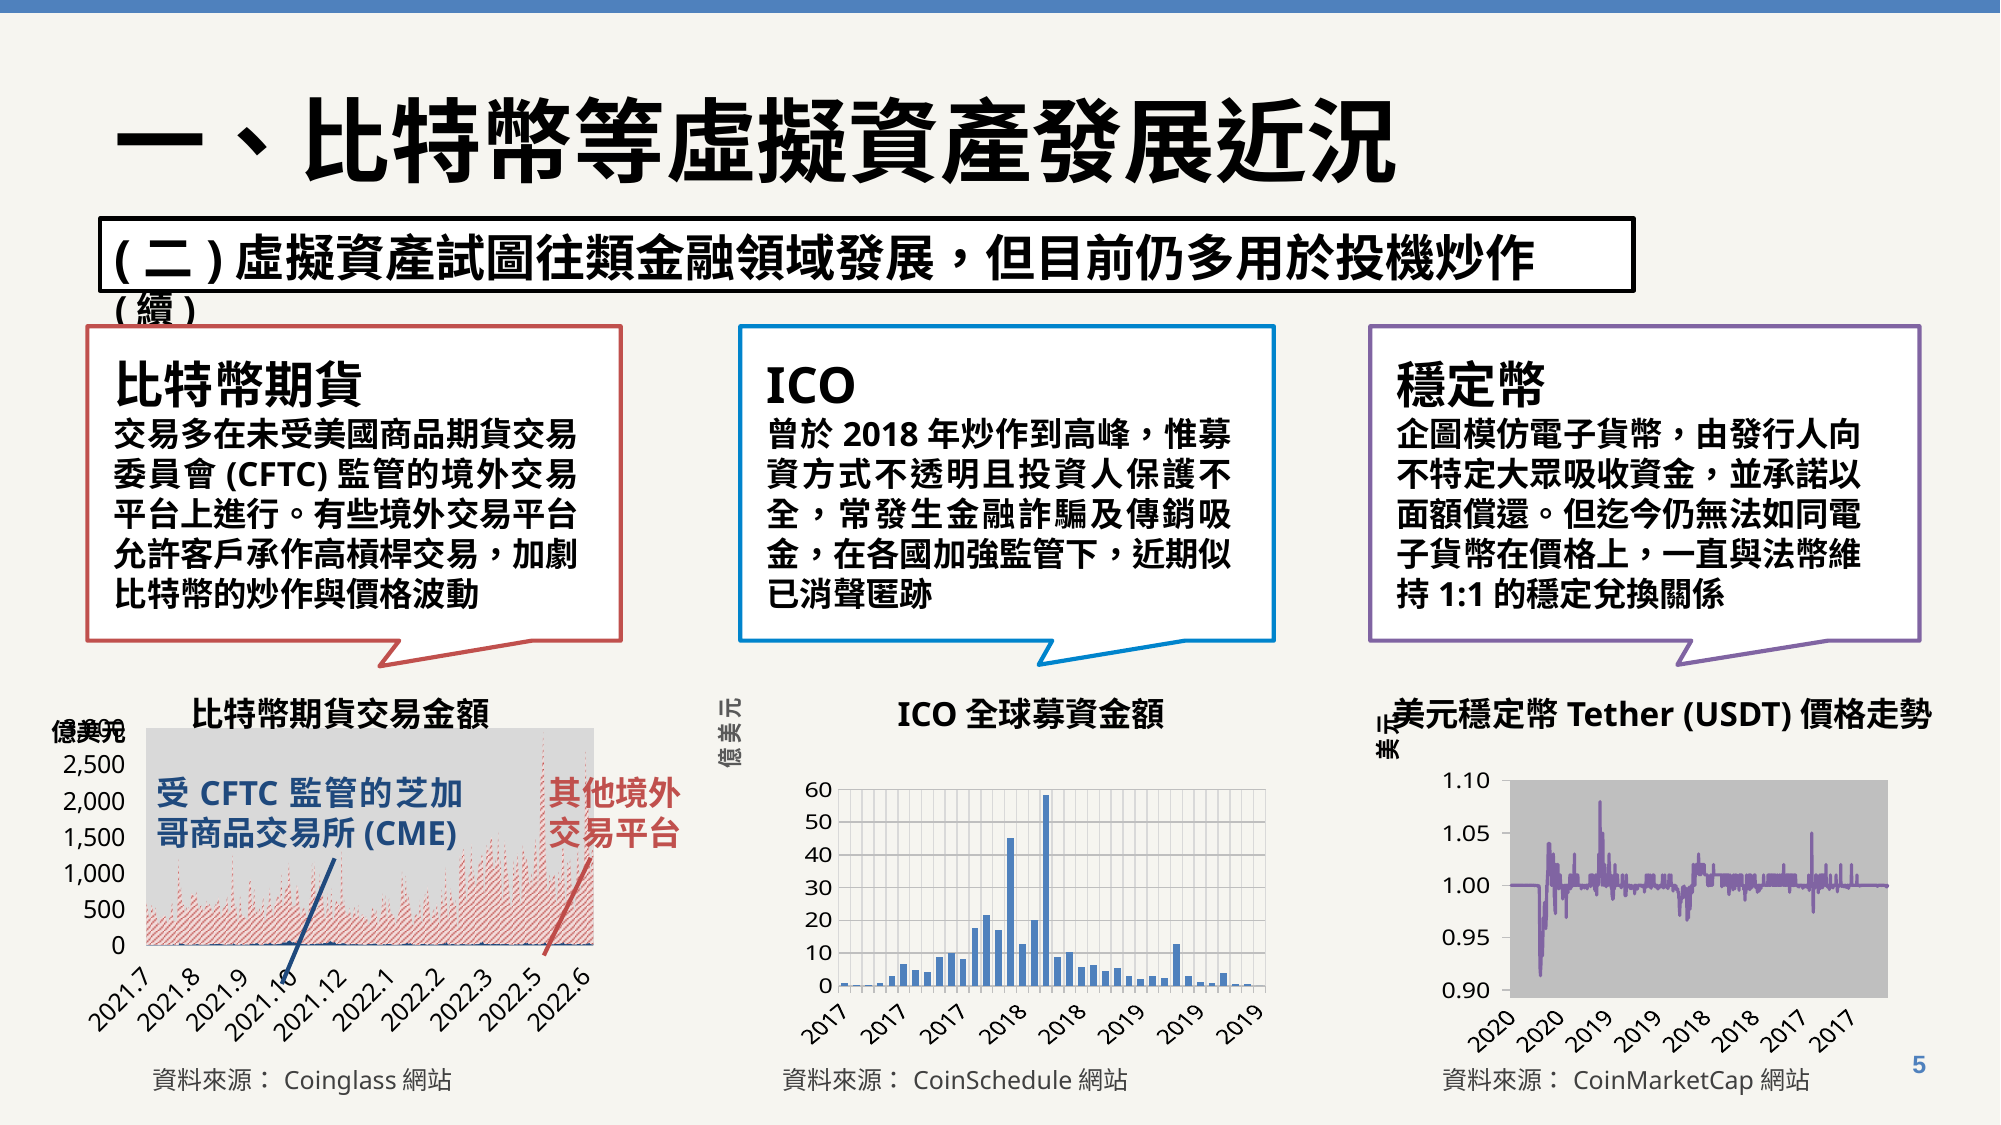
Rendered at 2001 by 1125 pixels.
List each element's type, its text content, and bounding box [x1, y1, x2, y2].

text_box 受CFTC監管的芝加哥商品交易所(CME) [156, 772, 464, 853]
chart [51, 704, 609, 1056]
text_box ICO 曾於2018年炒作到高峰，惟募資方式不透明且投資人保護不全，常發生金融詐騙及傳銷吸金，在各國加強監管下，近期似已消聲匿跡 [740, 326, 1274, 665]
text_box 億美元 [51, 716, 128, 747]
text_box ICO全球募資金額 [882, 685, 1175, 741]
title 一、比特幣等虛擬資產發展近況 [99, 45, 1900, 233]
text_box 資料來源：CoinSchedule網站 [767, 1057, 1138, 1103]
text_box 其他境外交易平台 [548, 772, 689, 853]
text_box 資料來源：CoinMarketCap網站 [1427, 1057, 1827, 1103]
text_box 比特幣期貨 交易多在未受美國商品期貨交易委員會(CFTC)監管的境外交易平台上進行。有些境外交易平台允許客戶承作高槓桿交易，加劇比特幣的炒作與價格波動 [87, 326, 621, 667]
text_box 資料來源：Coinglass網站 [138, 1057, 460, 1103]
chart [1354, 713, 1899, 1065]
text_box (二)虛擬資產試圖往類金融領域發展，但目前仍多用於投機炒作(續) [100, 219, 1634, 291]
text_box 穩定幣 企圖模仿電子貨幣，由發行人向不特定大眾吸收資金，並承諾以面額償還。但迄今仍無法如同電子貨幣在價格上，一直與法幣維持1:1的穩定兌換關係 [1370, 326, 1920, 665]
text_box 4 [1869, 1033, 1969, 1093]
text_box 比特幣期貨交易金額 [136, 685, 544, 741]
text_box 美元穩定幣Tether (USDT)價格走勢 [1377, 685, 1934, 741]
chart [705, 703, 1284, 1056]
